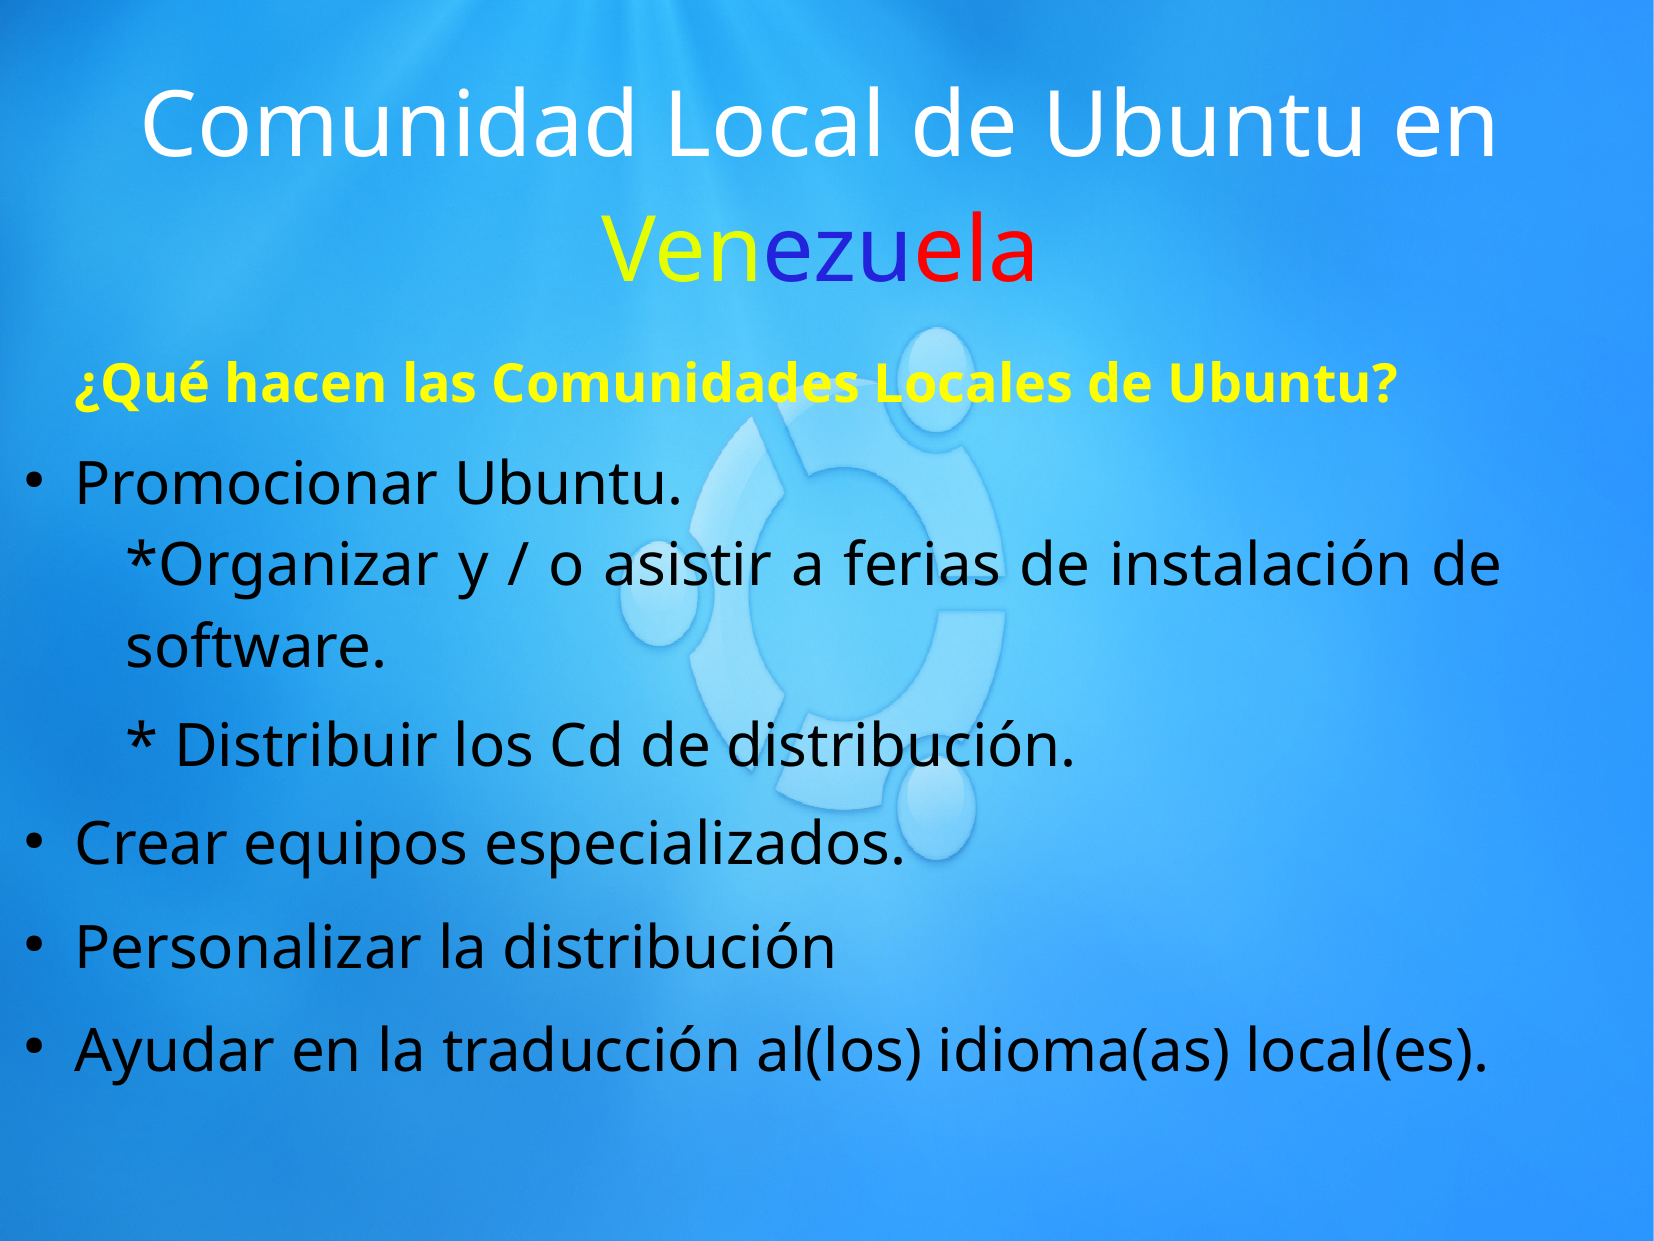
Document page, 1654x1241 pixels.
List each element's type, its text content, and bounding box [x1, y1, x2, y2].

title Comunidad Local de Ubuntu en Venezuela [11, 11, 1630, 355]
list ¿Qué hacen las Comunidades Locales de Ubuntu? Promocionar Ubuntu. *Organizar y / o asistir a ferias de instalación de software. * Distribuir los Cd de distribución. Crear equipos especializados. Personalizar la distribución Ayudar en la traducción al(los) idioma(as) local(es). [23, 345, 1654, 1201]
picture [0, 0, 1654, 1241]
